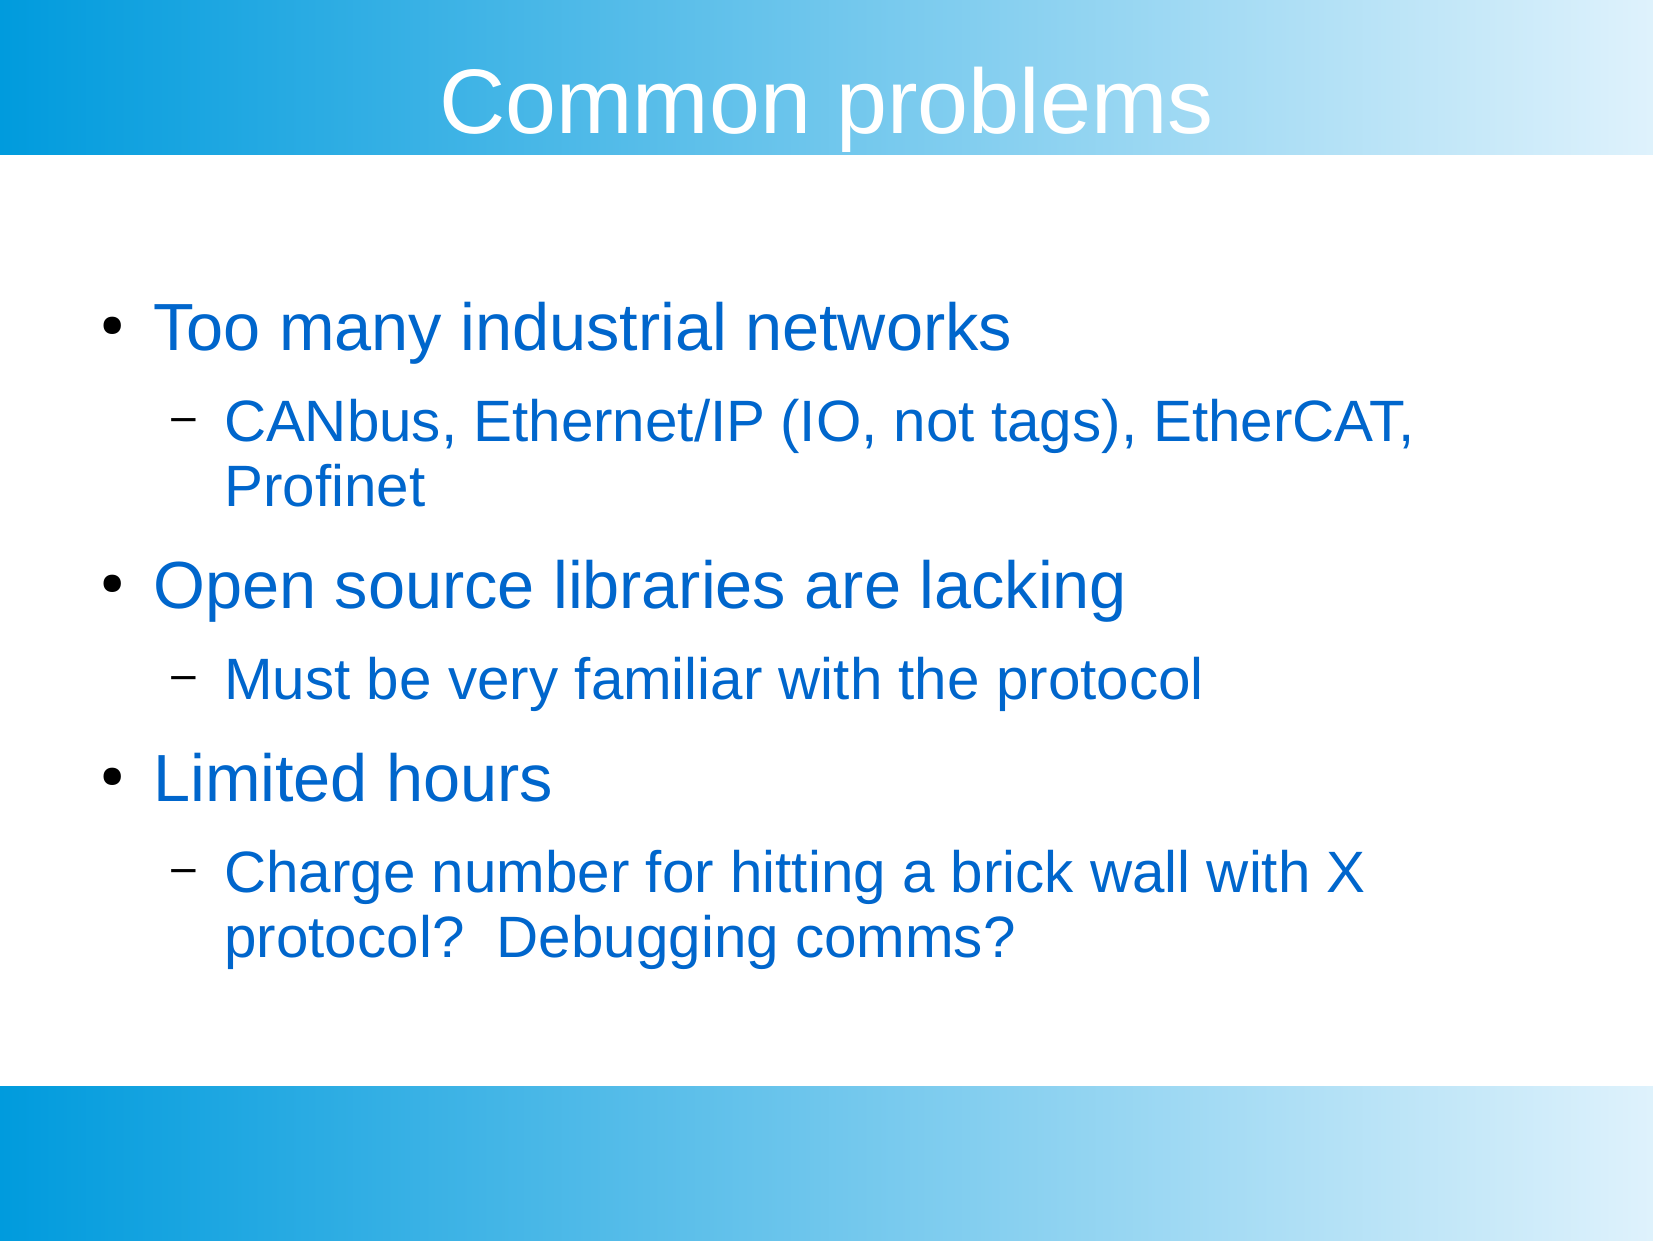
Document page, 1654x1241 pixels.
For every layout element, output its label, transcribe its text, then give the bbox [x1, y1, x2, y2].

title Common problems [82, 49, 1571, 155]
list Too many industrial networks CANbus, Ethernet/IP (IO, not tags), EtherCAT, Profinet Open source libraries are lacking Must be very familiar with the protocol Limited hours Charge number for hitting a brick wall with X protocol? Debugging comms? [82, 290, 1571, 1010]
